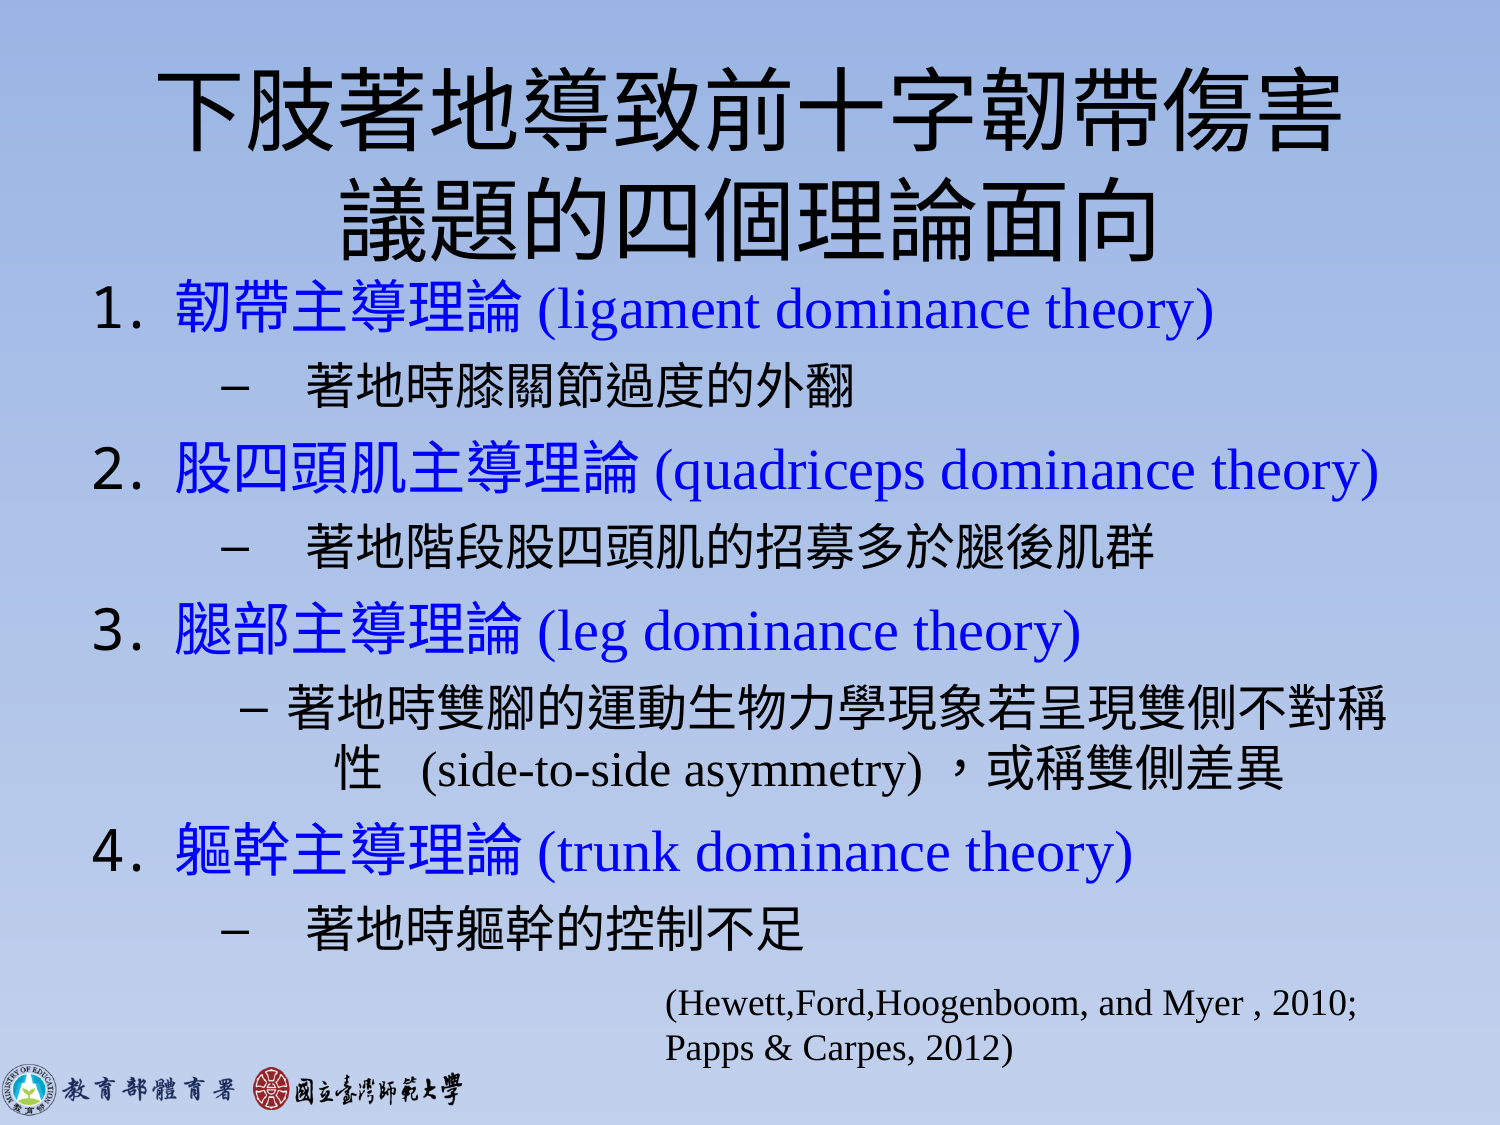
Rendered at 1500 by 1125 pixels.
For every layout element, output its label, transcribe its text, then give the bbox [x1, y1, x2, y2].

text_box (Hewett,Ford,Hoogenboom, and Myer , 2010; Papps & Carpes, 2012) [650, 971, 1408, 1076]
title 下肢著地導致前十字韌帶傷害 議題的四個理論面向 [75, 45, 1426, 233]
list 韌帶主導理論(ligament dominance theory) 著地時膝關節過度的外翻 股四頭肌主導理論(quadriceps dominance theory) 著地階段股四頭肌的招募多於腿後肌群 腿部主導理論(leg dominance theory) 著地時雙腳的運動生物力學現象若呈現雙側不對稱性 (side-to-side asymmetry)，或稱雙側差異 軀幹主導理論(trunk dominance theory) 著地時軀幹的控制不足 [75, 262, 1426, 1005]
